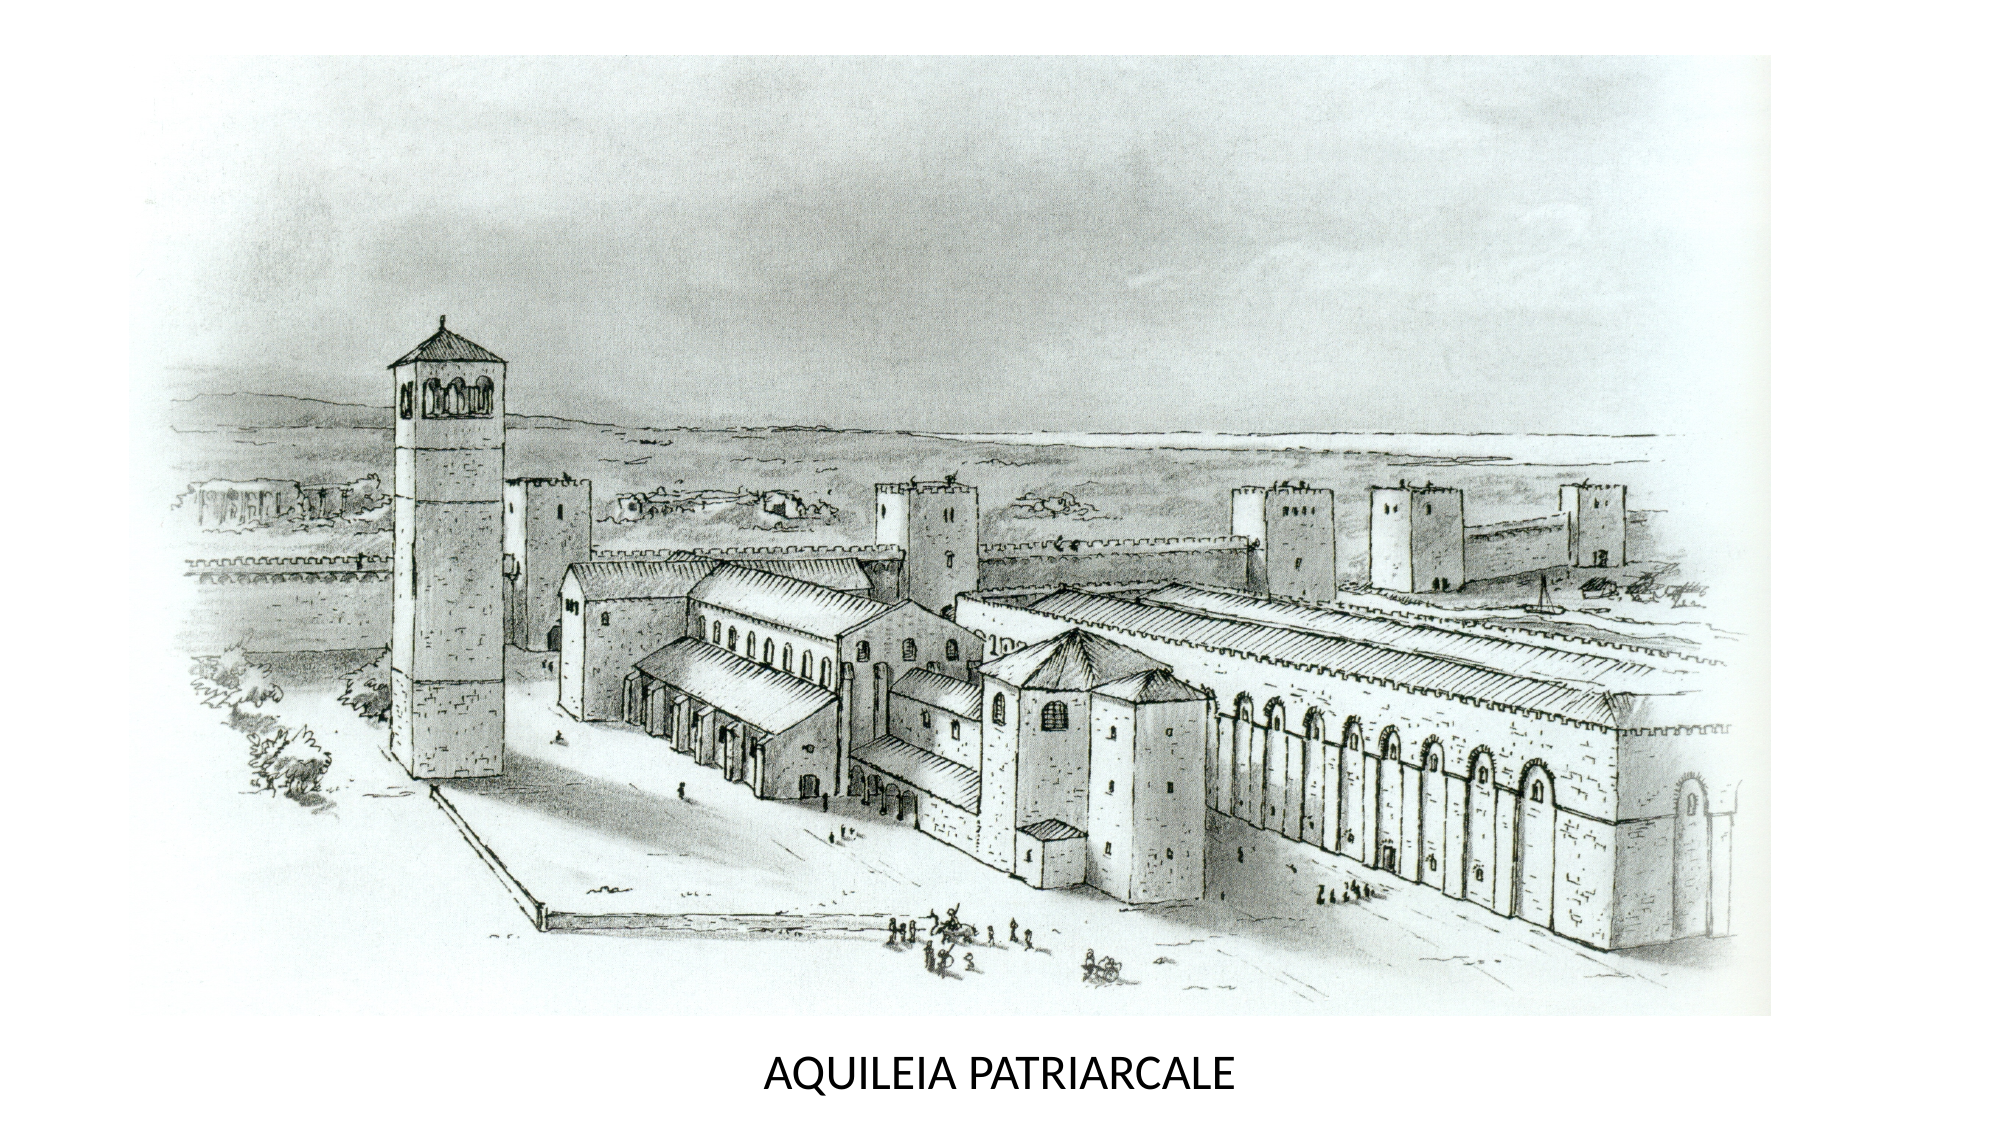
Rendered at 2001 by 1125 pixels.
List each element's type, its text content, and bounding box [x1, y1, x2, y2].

picture [129, 55, 1771, 1016]
subtitle AQUILEIA PATRIARCALE [249, 1039, 1750, 1125]
